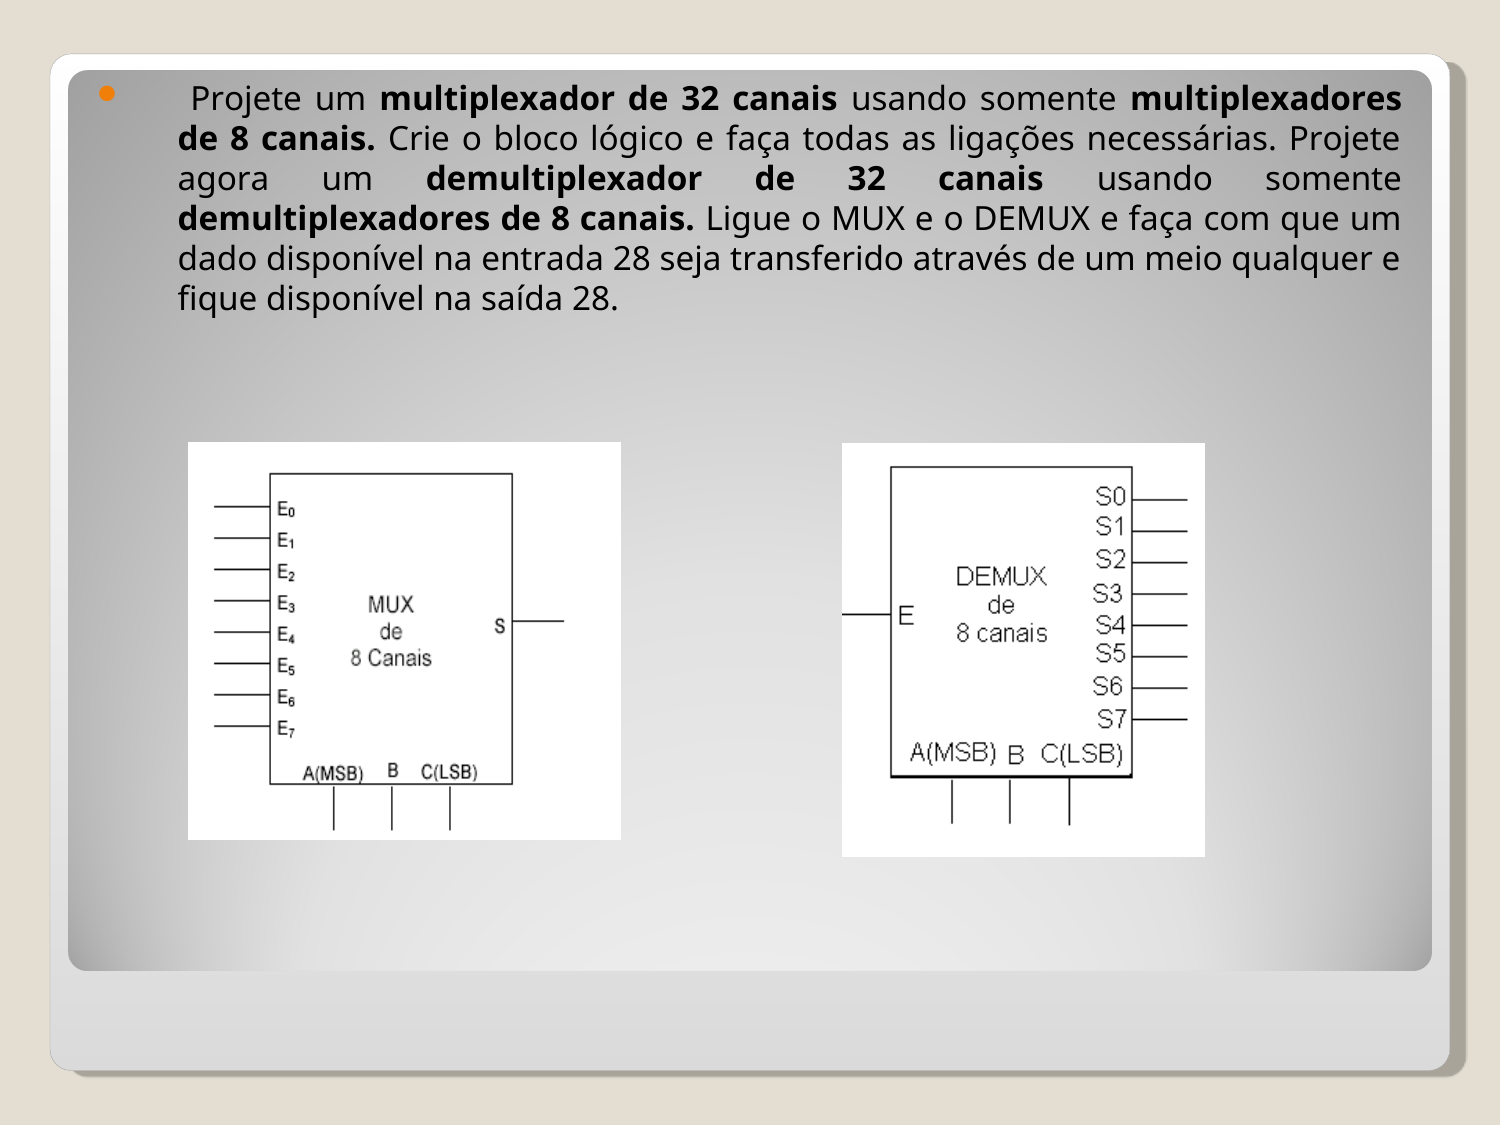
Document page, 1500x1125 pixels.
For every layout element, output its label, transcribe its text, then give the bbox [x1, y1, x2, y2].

text_box Projete um multiplexador de 32 canais usando somente multiplexadores de 8 canais. Crie o bloco lógico e faça todas as ligações necessárias. Projete agora um demultiplexador de 32 canais usando somente demultiplexadores de 8 canais. Ligue o MUX e o DEMUX e faça com que um dado disponível na entrada 28 seja transferido através de um meio qualquer e fique disponível na saída 28. [29, 62, 1418, 325]
picture [67, 69, 1433, 972]
